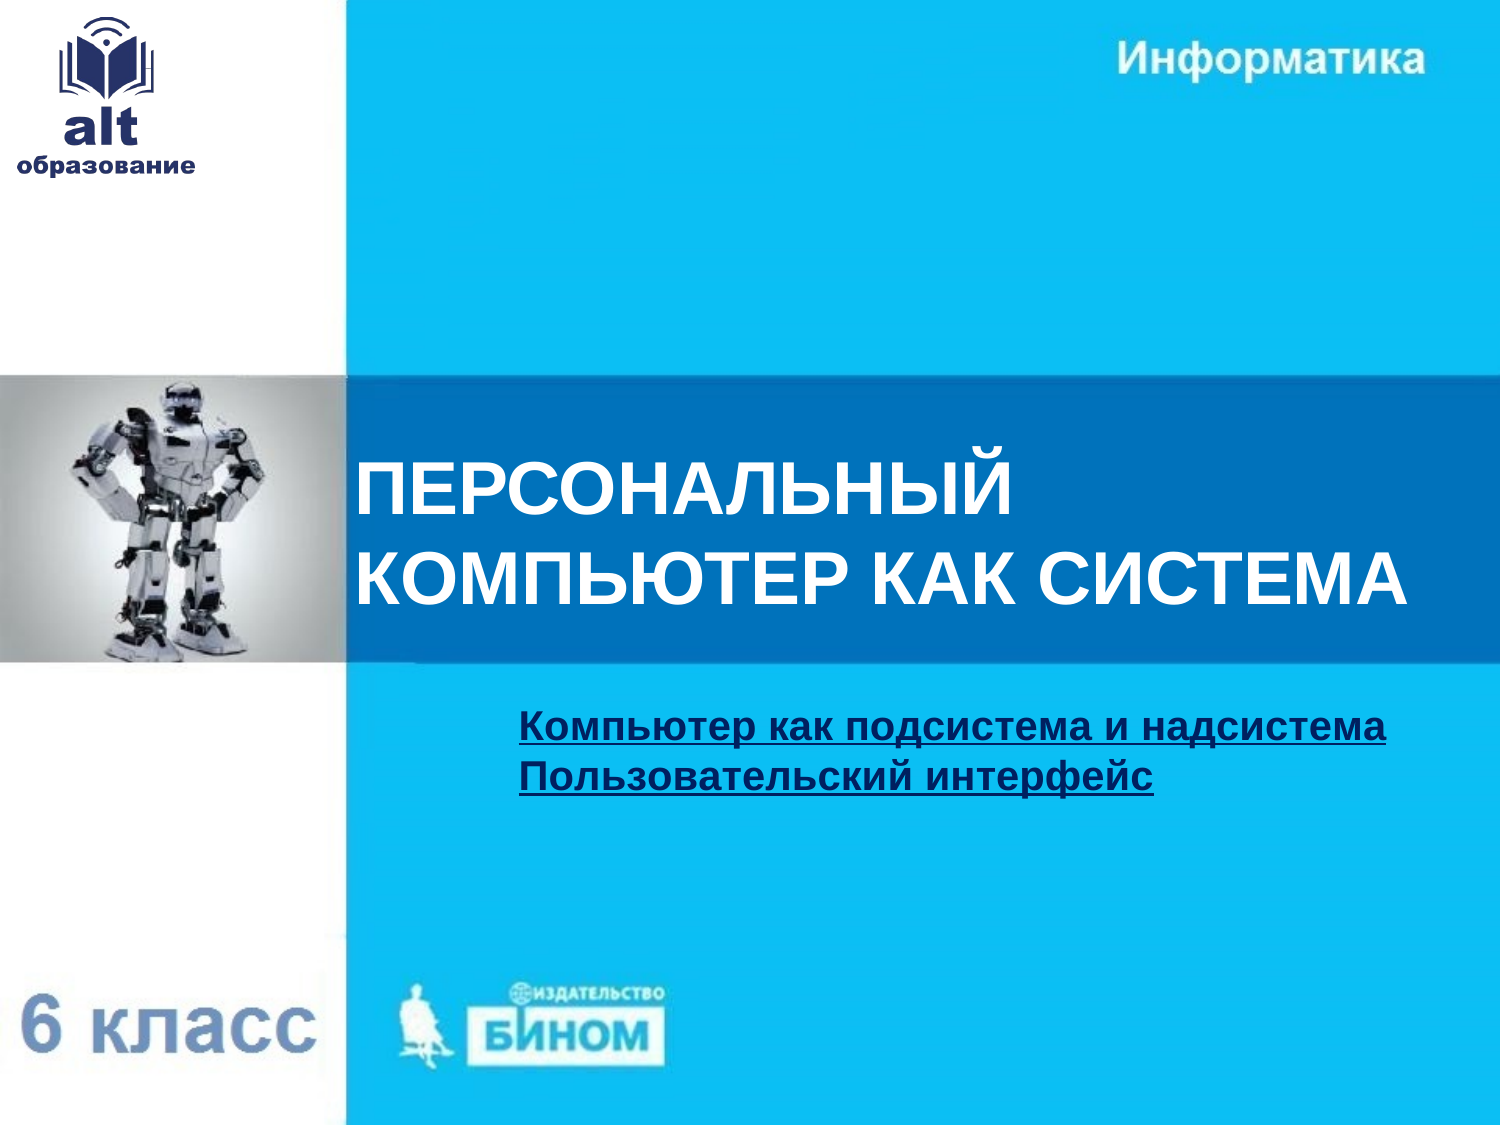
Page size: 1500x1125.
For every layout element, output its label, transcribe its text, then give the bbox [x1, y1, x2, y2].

picture [393, 977, 671, 1073]
text_box Компьютер как подсистема и надсистема Пользовательский интерфейс [503, 691, 1477, 807]
picture [0, 0, 1500, 1125]
picture [1115, 37, 1428, 86]
title ПЕРСОНАЛЬНЫЙ КОМПЬЮТЕР КАК СИСТЕМА [339, 408, 1500, 651]
